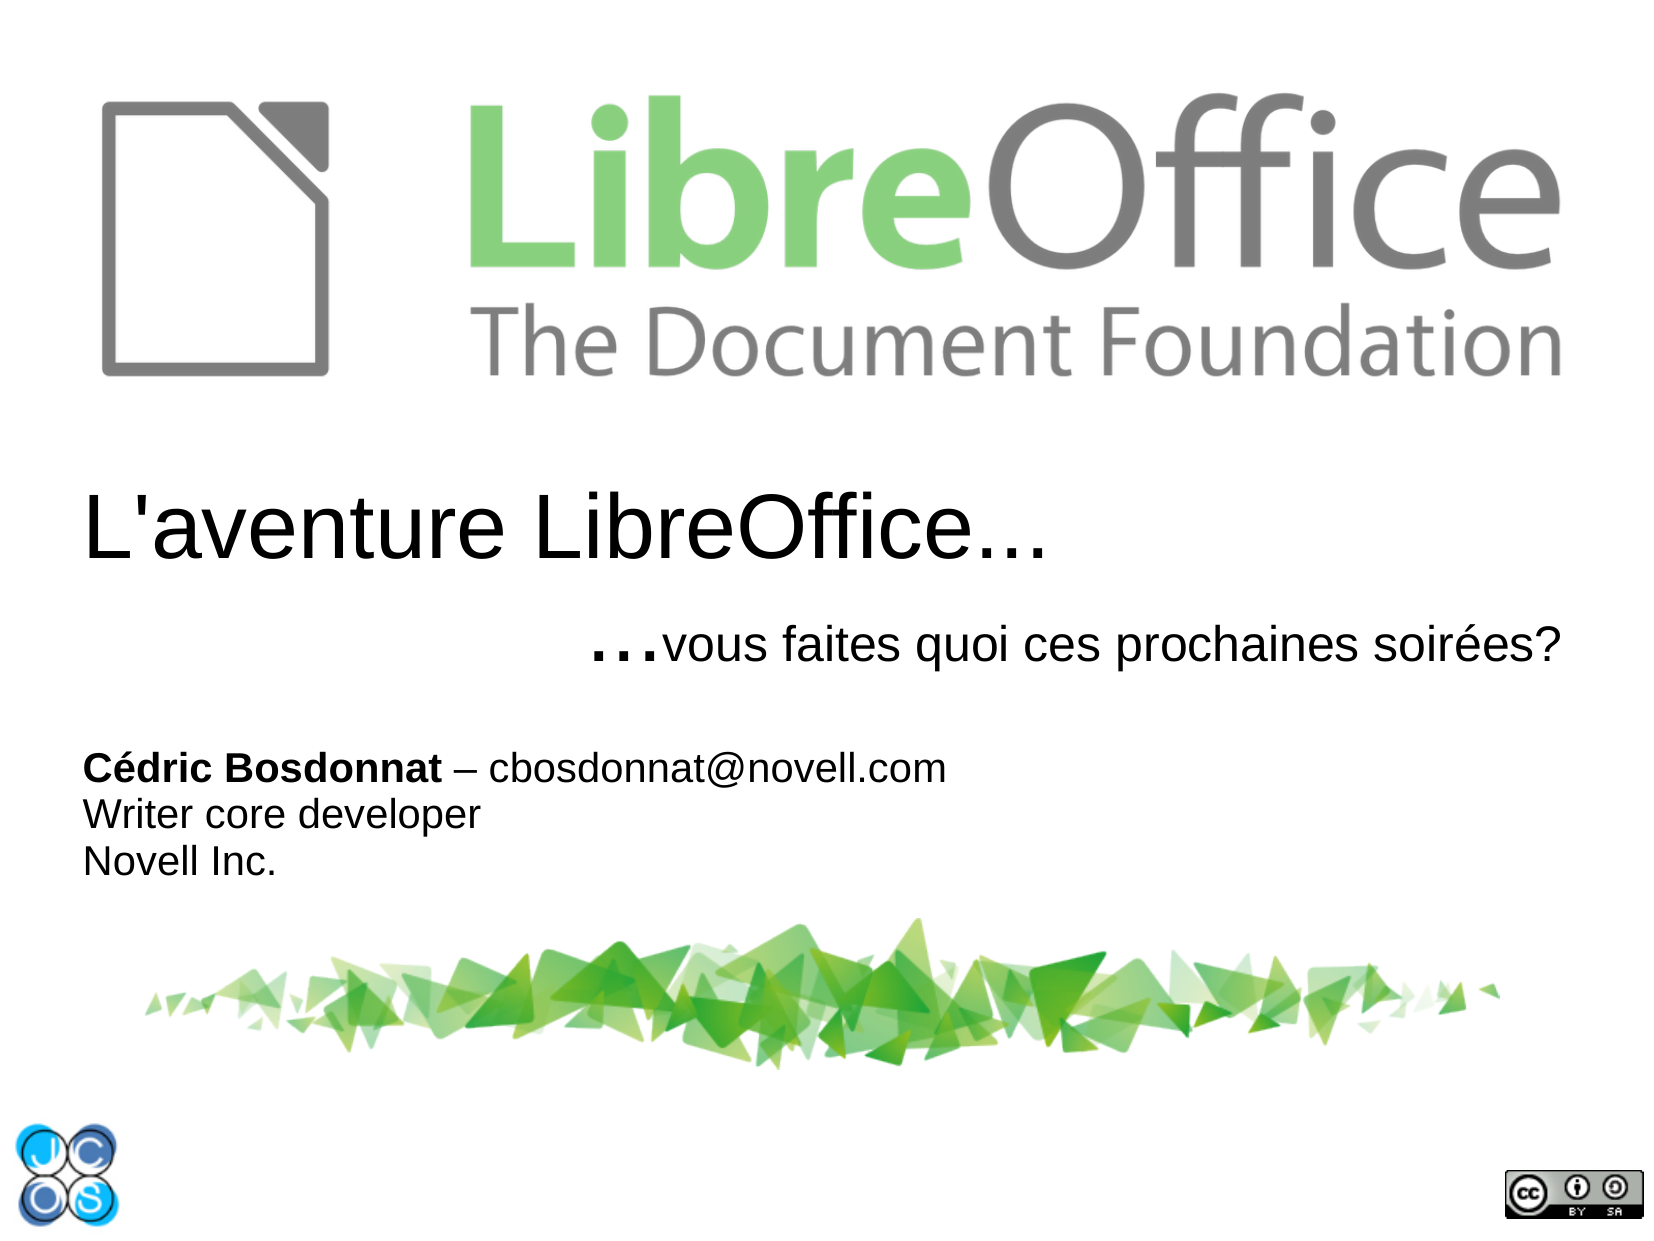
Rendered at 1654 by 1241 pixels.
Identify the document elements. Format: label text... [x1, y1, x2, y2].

picture [1505, 1170, 1644, 1219]
subtitle Cédric Bosdonnat – cbosdonnat@novell.com Writer core developer Novell Inc. [82, 741, 1571, 887]
picture [145, 918, 1500, 1070]
title L'aventure LibreOffice... ...vous faites quoi ces prochaines soirées? [82, 474, 1568, 682]
picture [0, 1108, 132, 1241]
